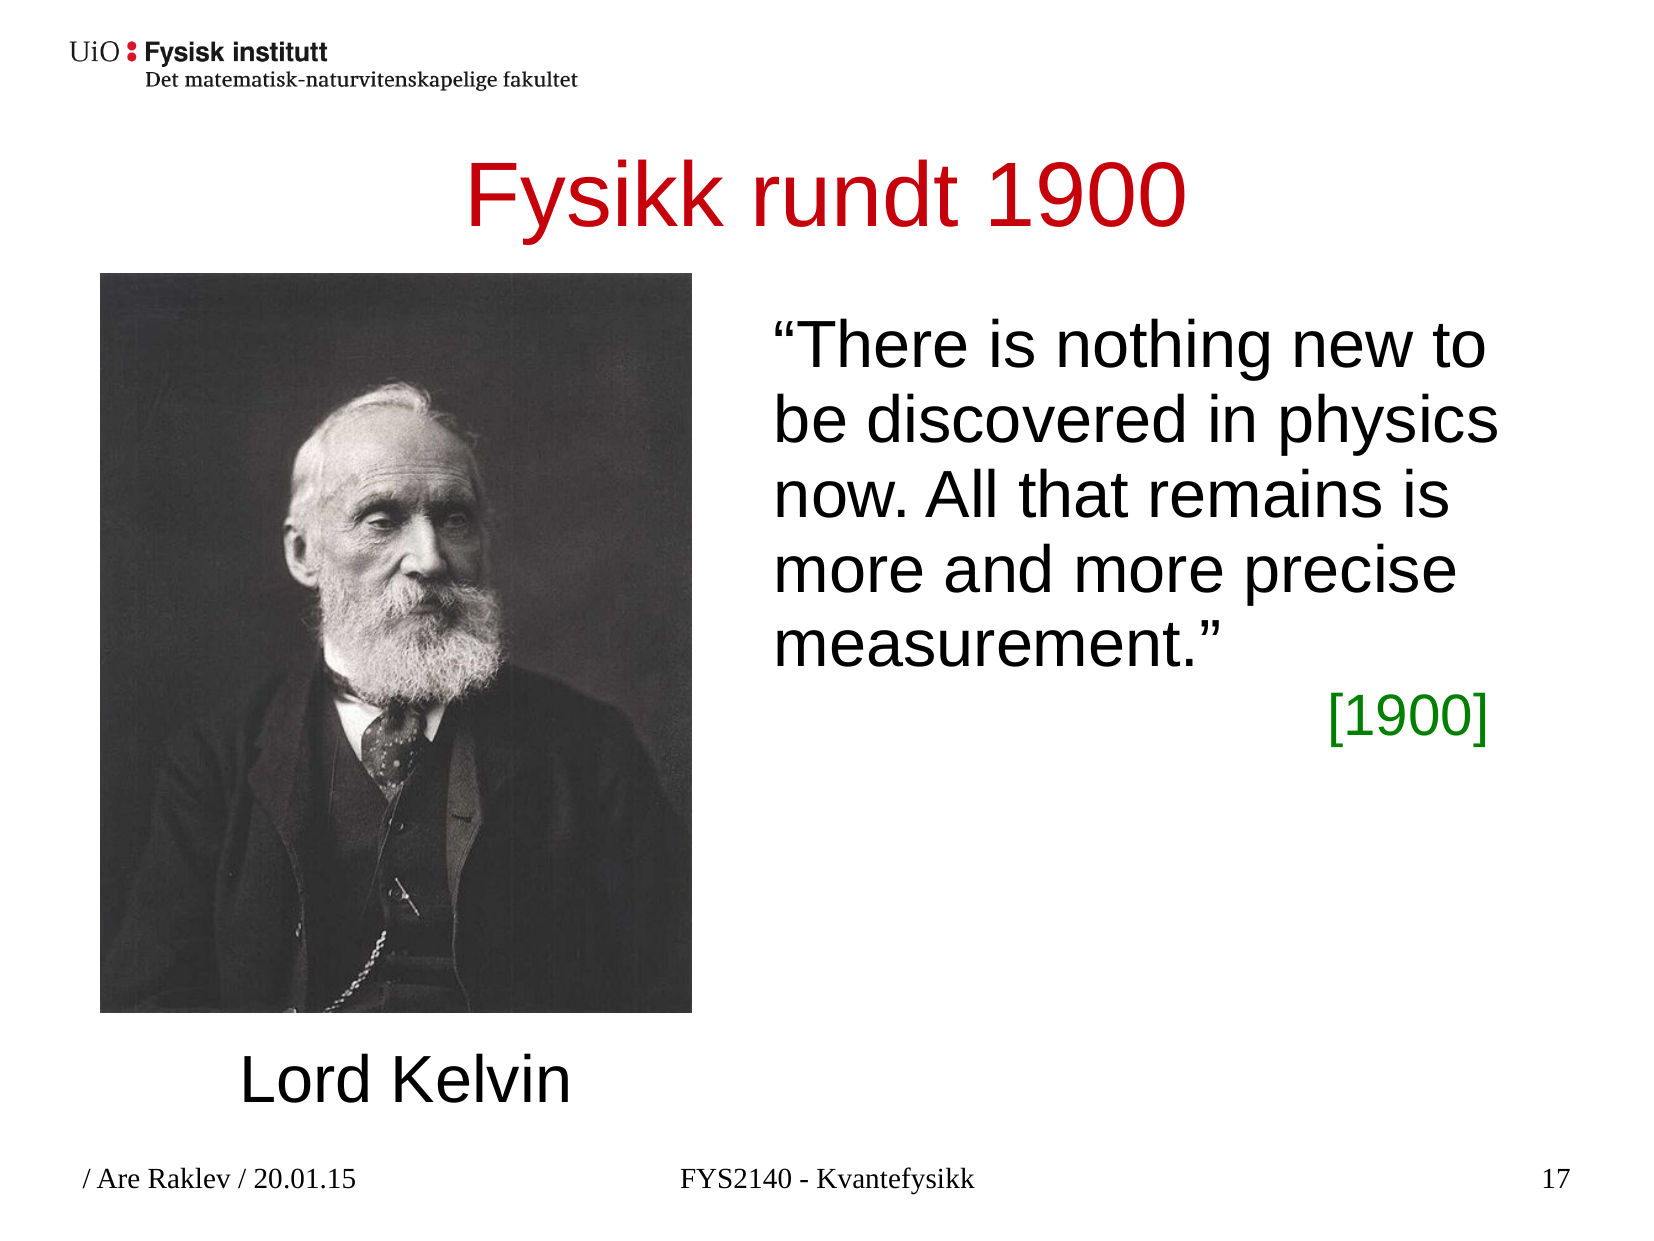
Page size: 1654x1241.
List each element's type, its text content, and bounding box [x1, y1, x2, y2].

title Fysikk rundt 1900 [82, 90, 1571, 298]
picture [68, 37, 581, 93]
text_box “There is nothing new to be discovered in physics now. All that remains is more and more precise measurement.” [759, 300, 1576, 688]
text_box Lord Kelvin [224, 1034, 588, 1124]
picture [100, 273, 692, 1013]
text_box [1900] [1312, 675, 1534, 755]
